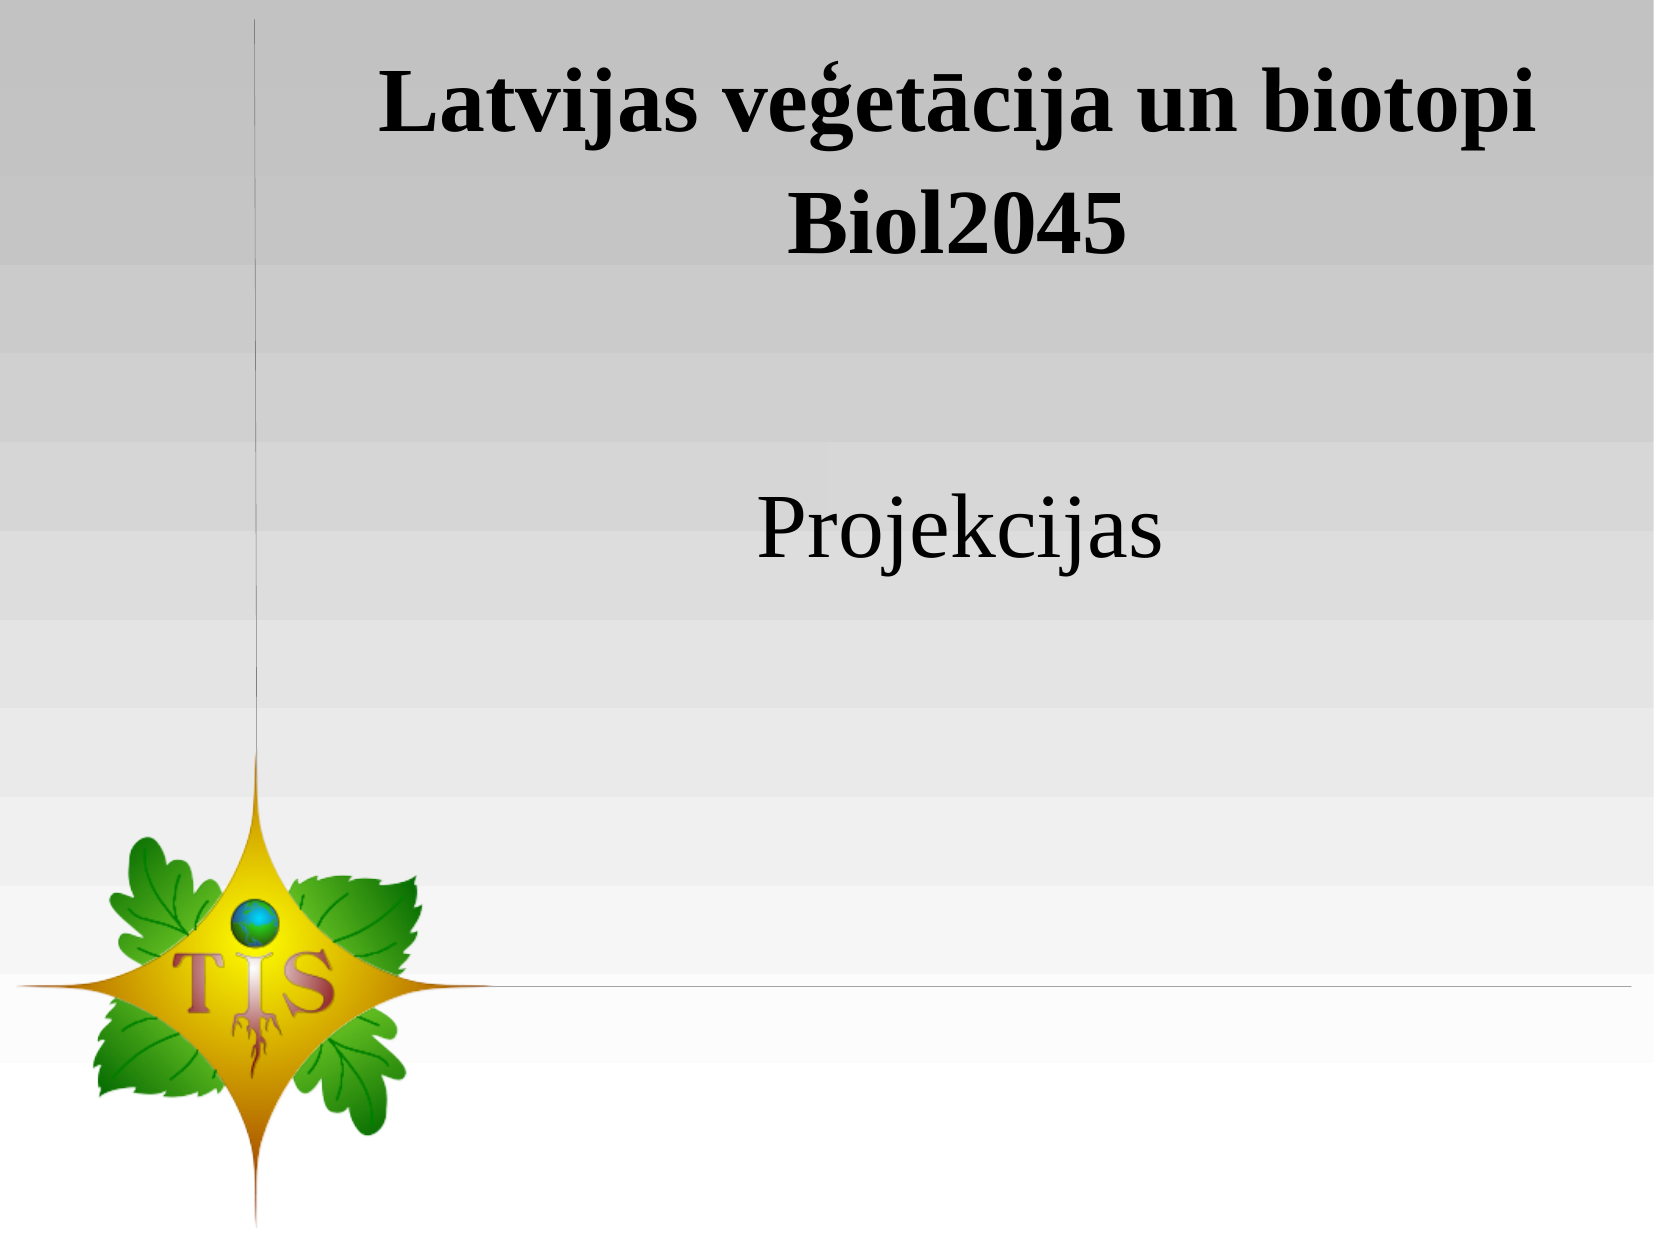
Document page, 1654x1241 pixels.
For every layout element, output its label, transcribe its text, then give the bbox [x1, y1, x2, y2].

picture [0, 0, 1654, 1241]
title Projekcijas [327, 413, 1595, 621]
